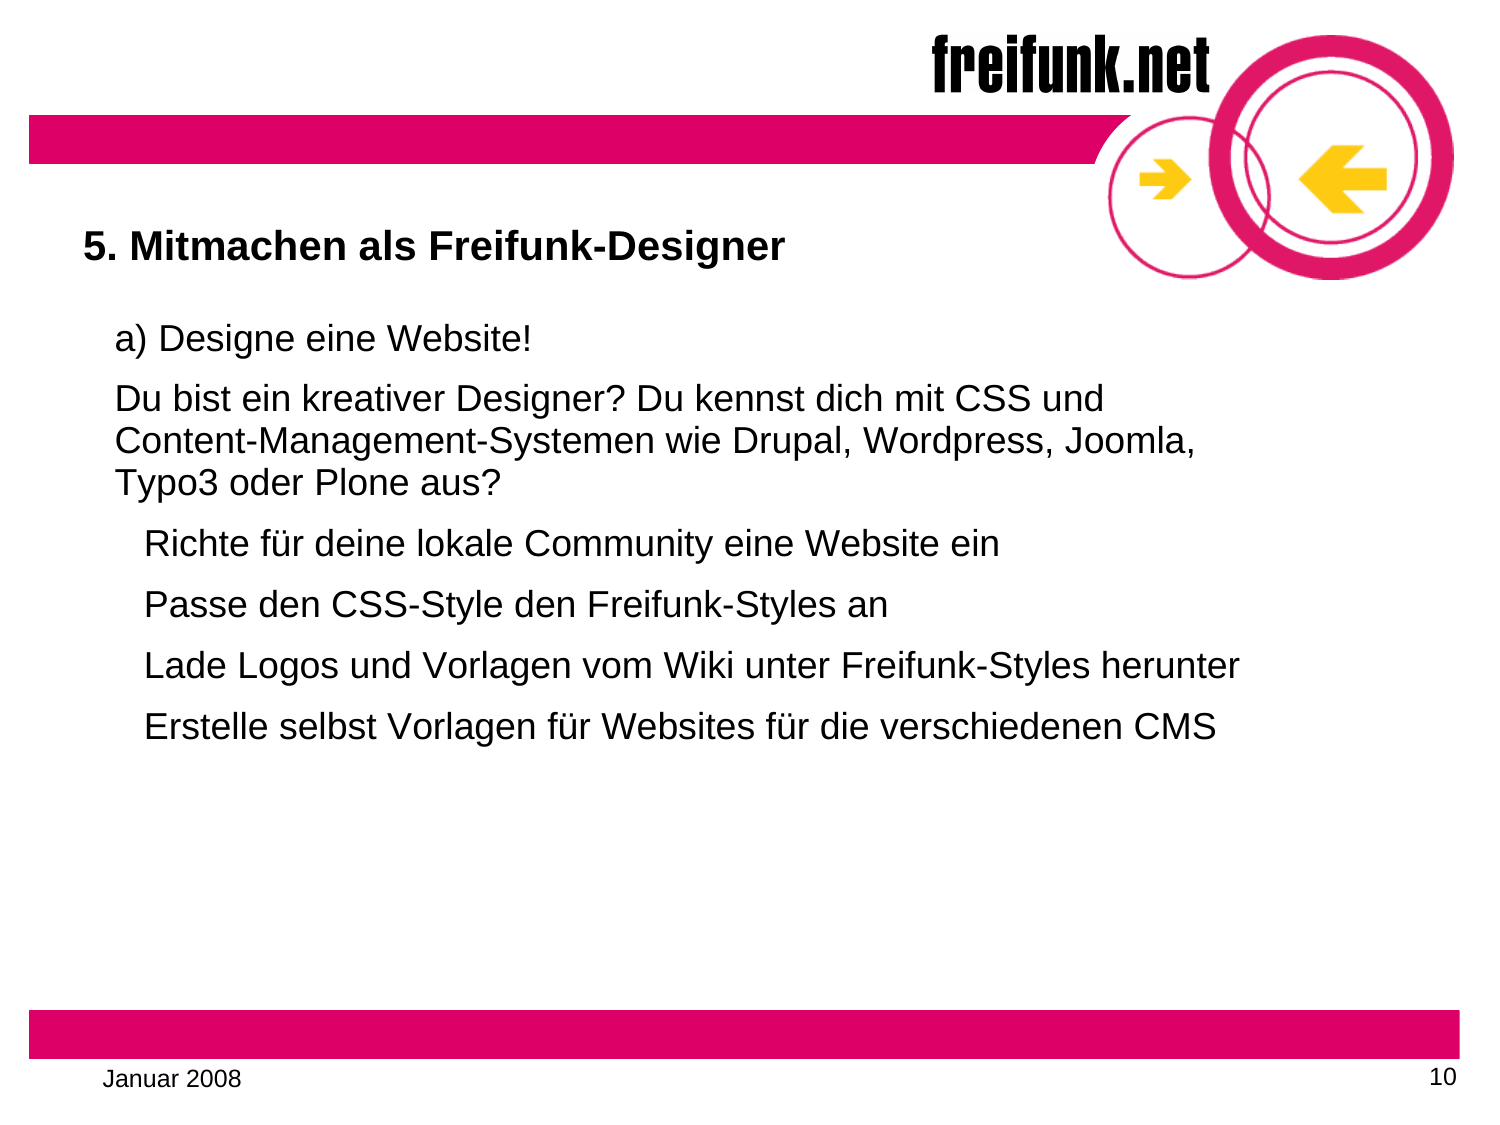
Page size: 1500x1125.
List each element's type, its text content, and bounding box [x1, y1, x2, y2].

picture [932, 34, 1454, 280]
text_box a) Designe eine Website! Du bist ein kreativer Designer? Du kennst dich mit CSS und Content-Management-Systemen wie Drupal, Wordpress, Joomla, Typo3 oder Plone aus? Richte für deine lokale Community eine Website ein Passe den CSS-Style den Freifunk-Styles an Lade Logos und Vorlagen vom Wiki unter Freifunk-Styles herunter Erstelle selbst Vorlagen für Websites für die verschiedenen CMS [114, 317, 1271, 955]
text_box 5. Mitmachen als Freifunk-Designer [47, 219, 921, 268]
